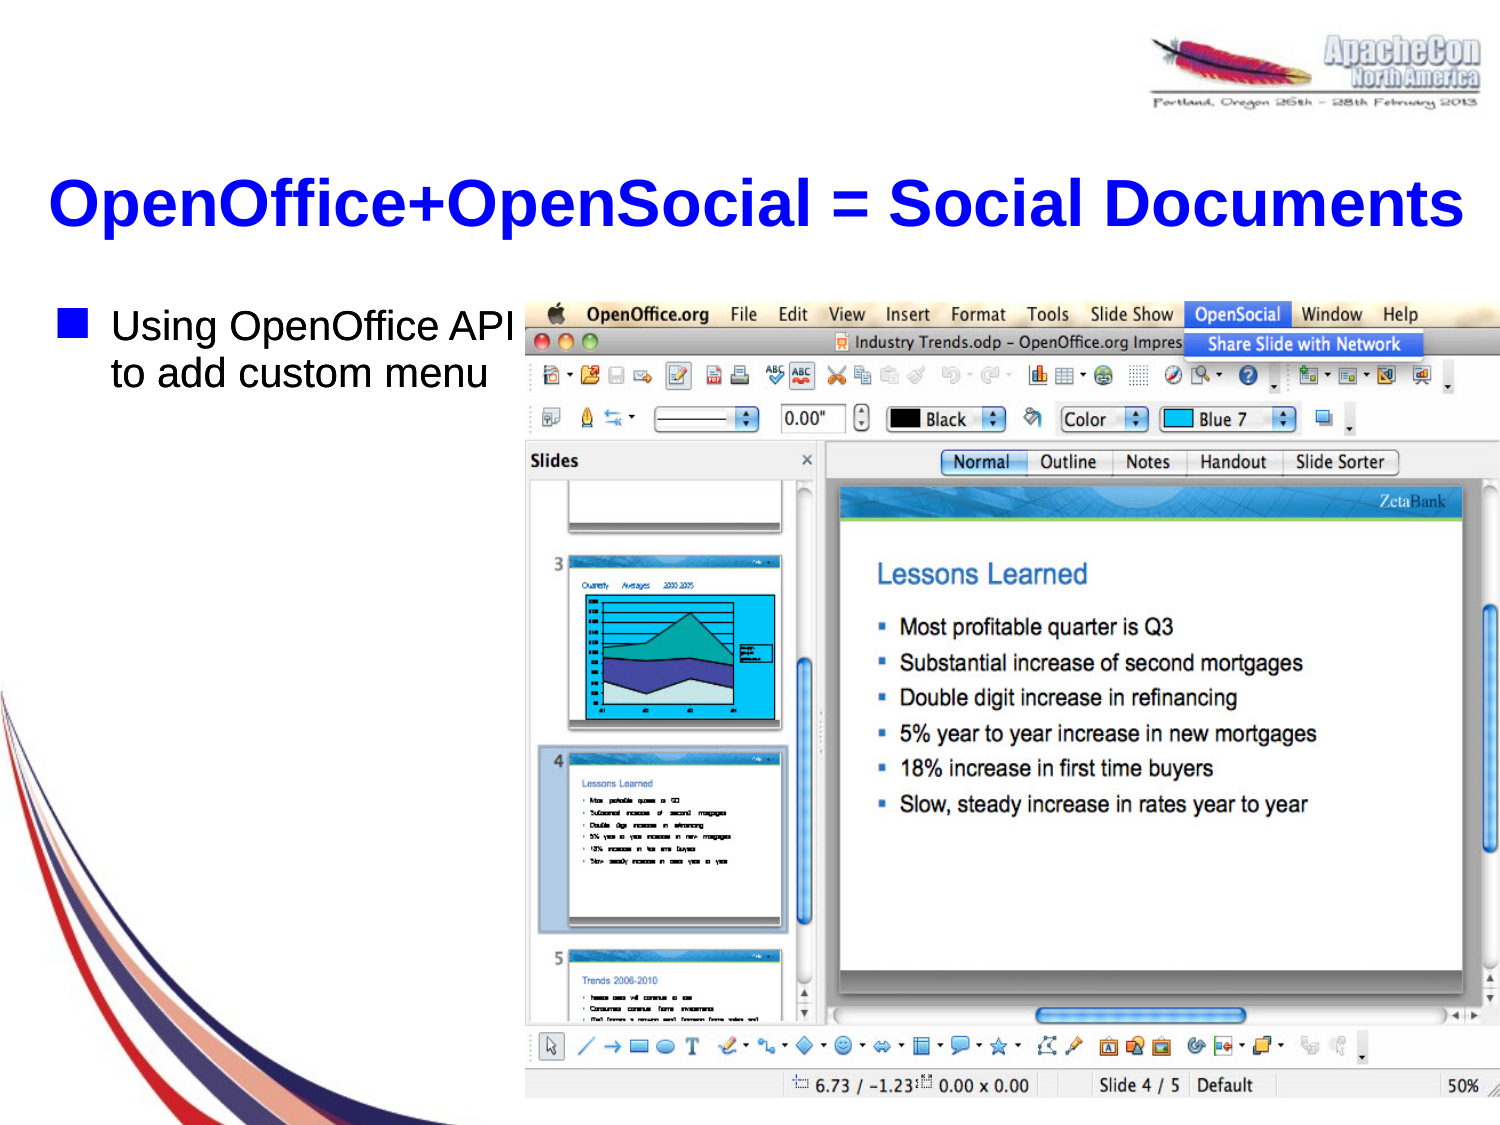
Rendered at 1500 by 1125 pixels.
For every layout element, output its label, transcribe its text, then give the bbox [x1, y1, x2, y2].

text_box OpenOffice+OpenSocial = Social Documents [48, 101, 1500, 307]
picture [0, 0, 1500, 1125]
list Using OpenOffice API to add custom menu [39, 302, 536, 772]
